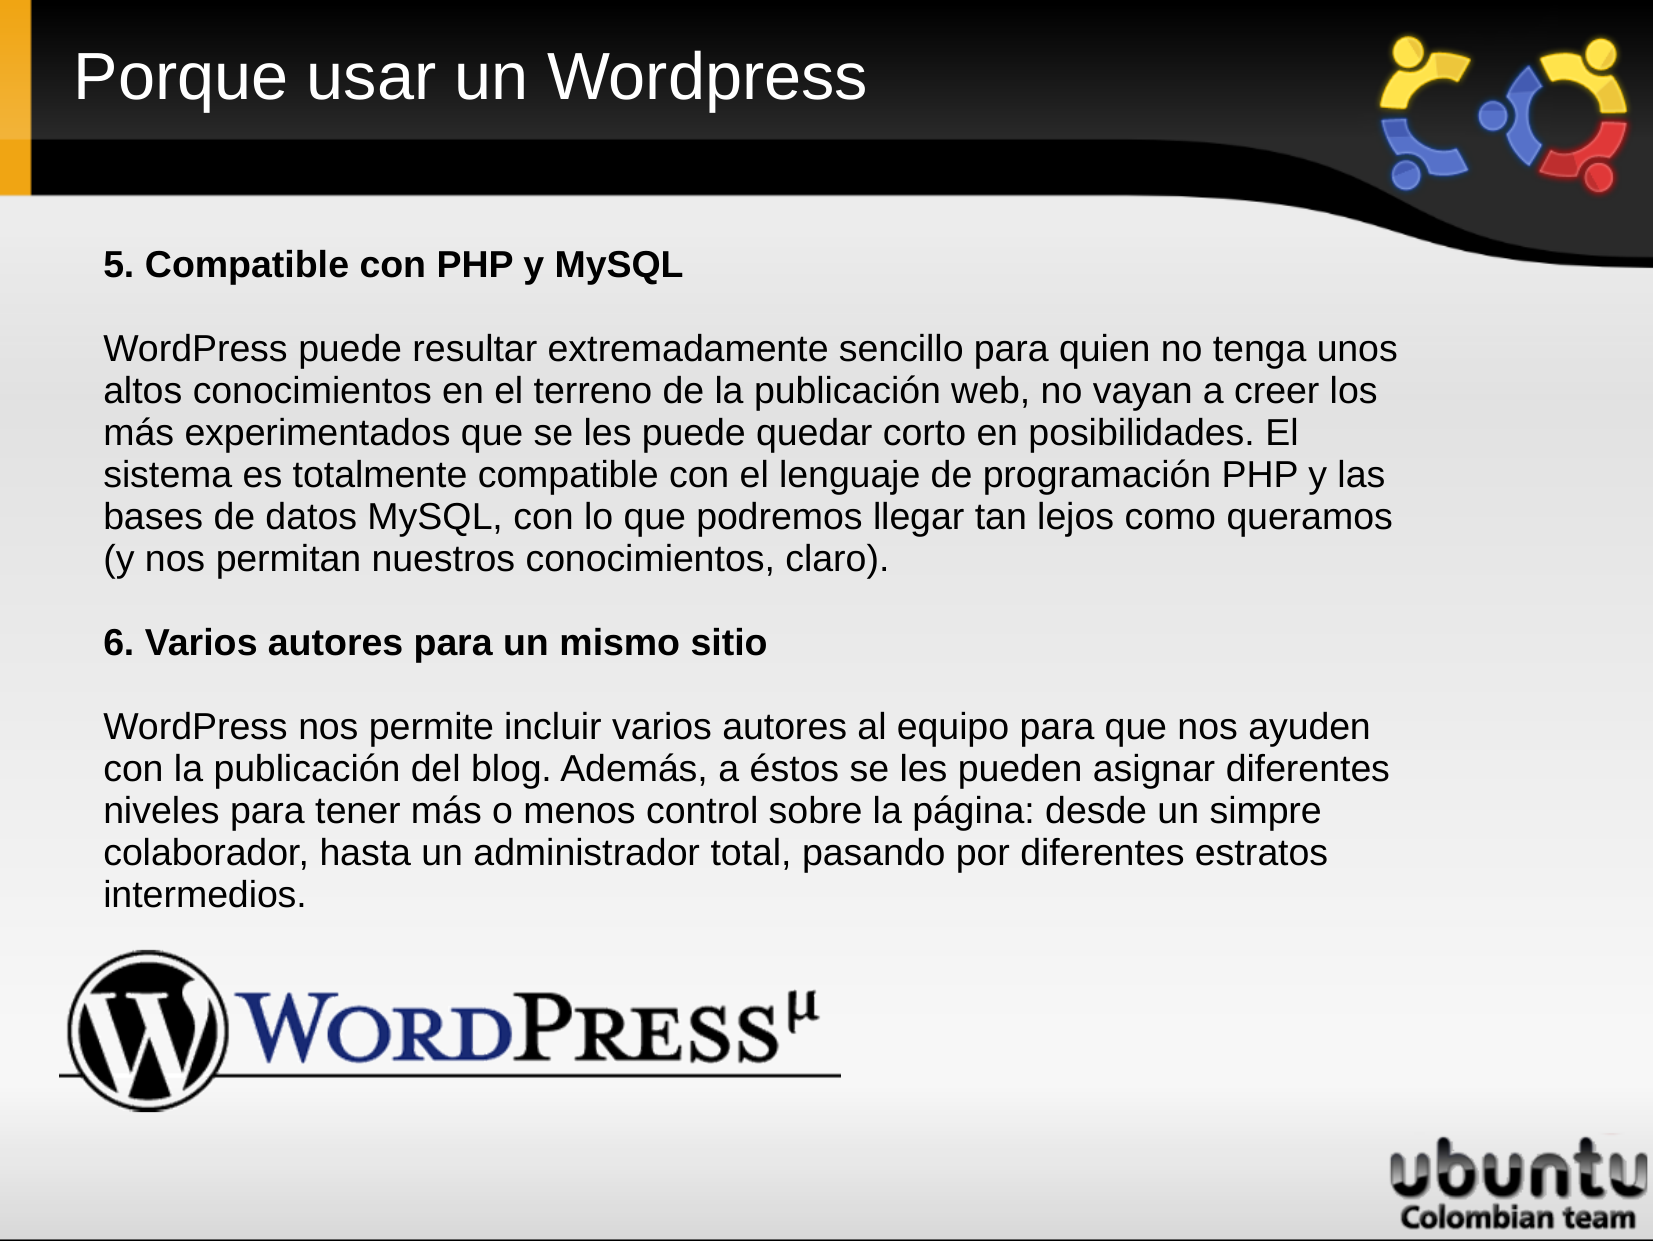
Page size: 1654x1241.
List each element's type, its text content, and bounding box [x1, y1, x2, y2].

text_box 5. Compatible con PHP y MySQL WordPress puede resultar extremadamente sencillo para quien no tenga unos altos conocimientos en el terreno de la publicación web, no vayan a creer los más experimentados que se les puede quedar corto en posibilidades. El sistema es totalmente compatible con el lenguaje de programación PHP y las bases de datos MySQL, con lo que podremos llegar tan lejos como queramos (y nos permitan nuestros conocimientos, claro). 6. Varios autores para un mismo sitio WordPress nos permite incluir varios autores al equipo para que nos ayuden con la publicación del blog. Además, a éstos se les pueden asignar diferentes niveles para tener más o menos control sobre la página: desde un simpre colaborador, hasta un administrador total, pasando por diferentes estratos intermedios. [88, 236, 1447, 923]
picture [0, 0, 1654, 1241]
text_box Porque usar un Wordpress [59, 31, 1300, 122]
